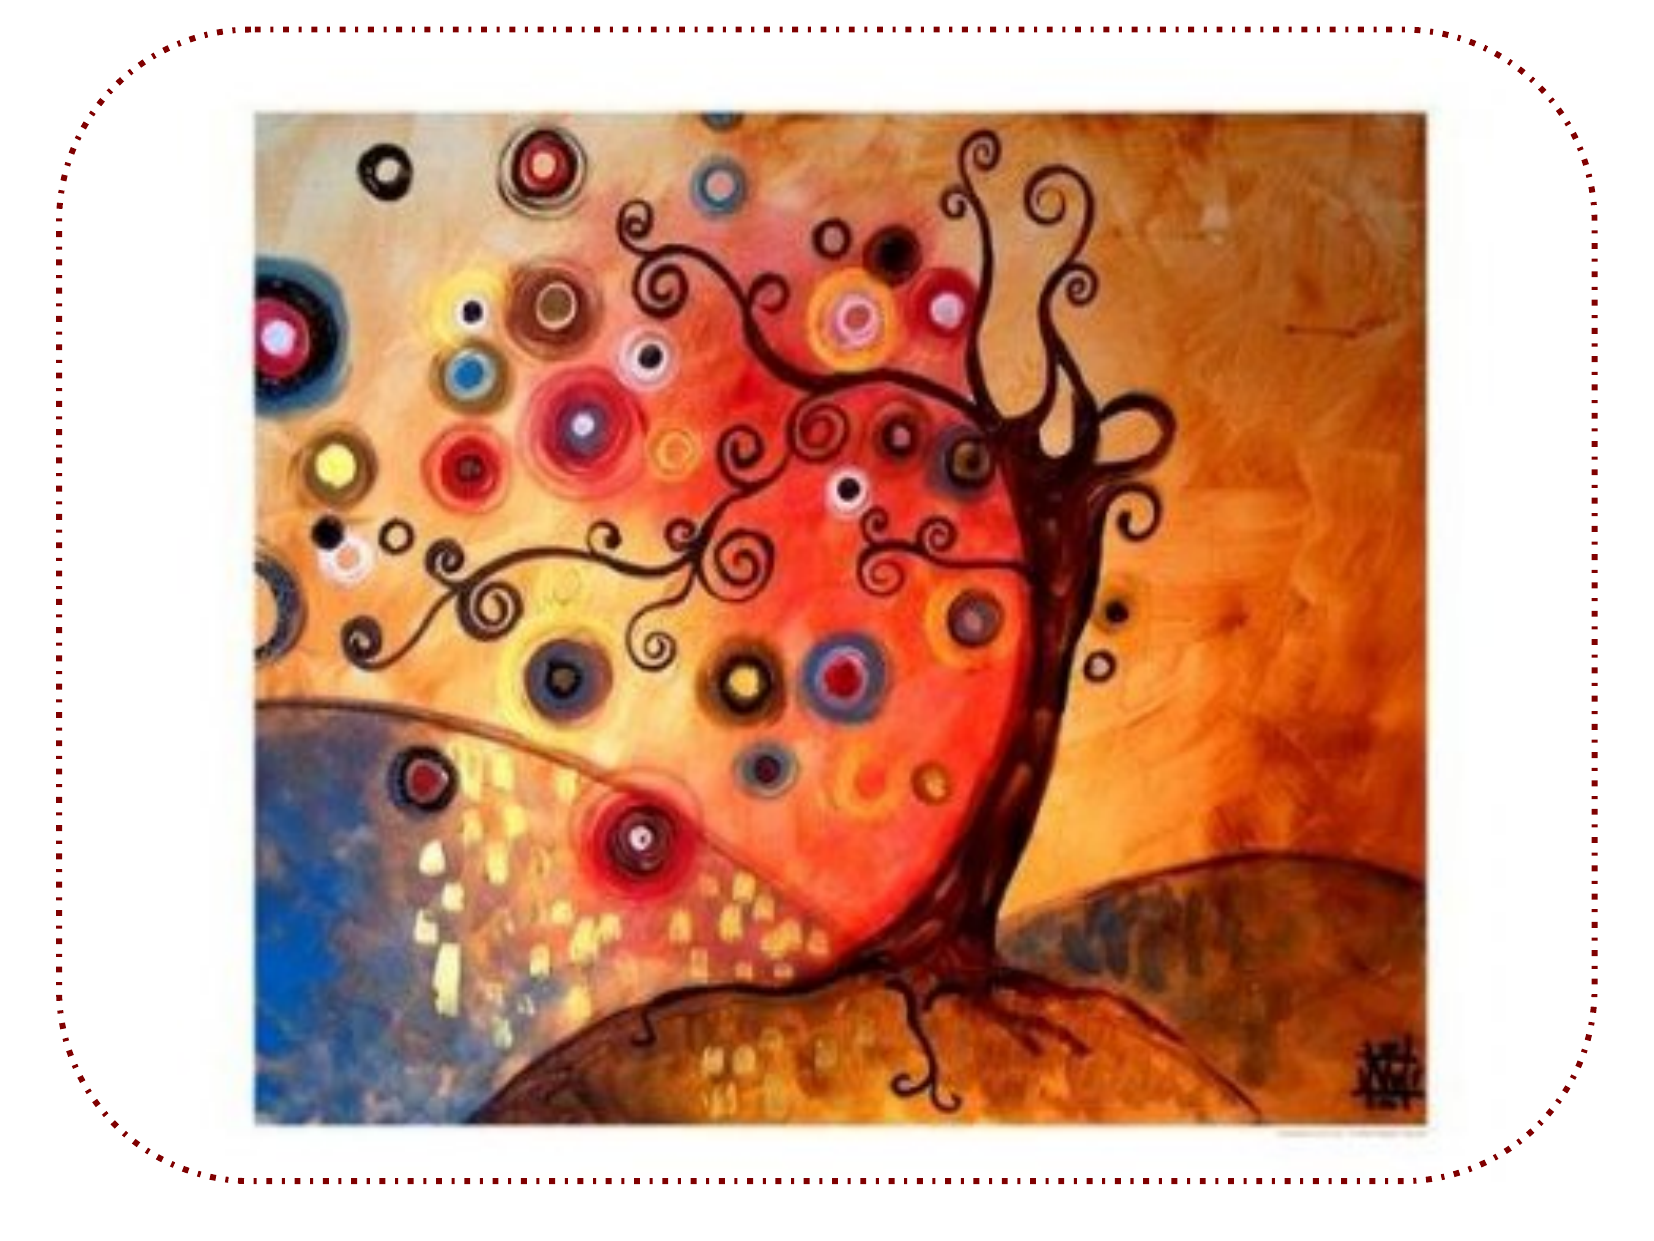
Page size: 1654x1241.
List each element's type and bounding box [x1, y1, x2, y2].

picture [177, 58, 1506, 1182]
